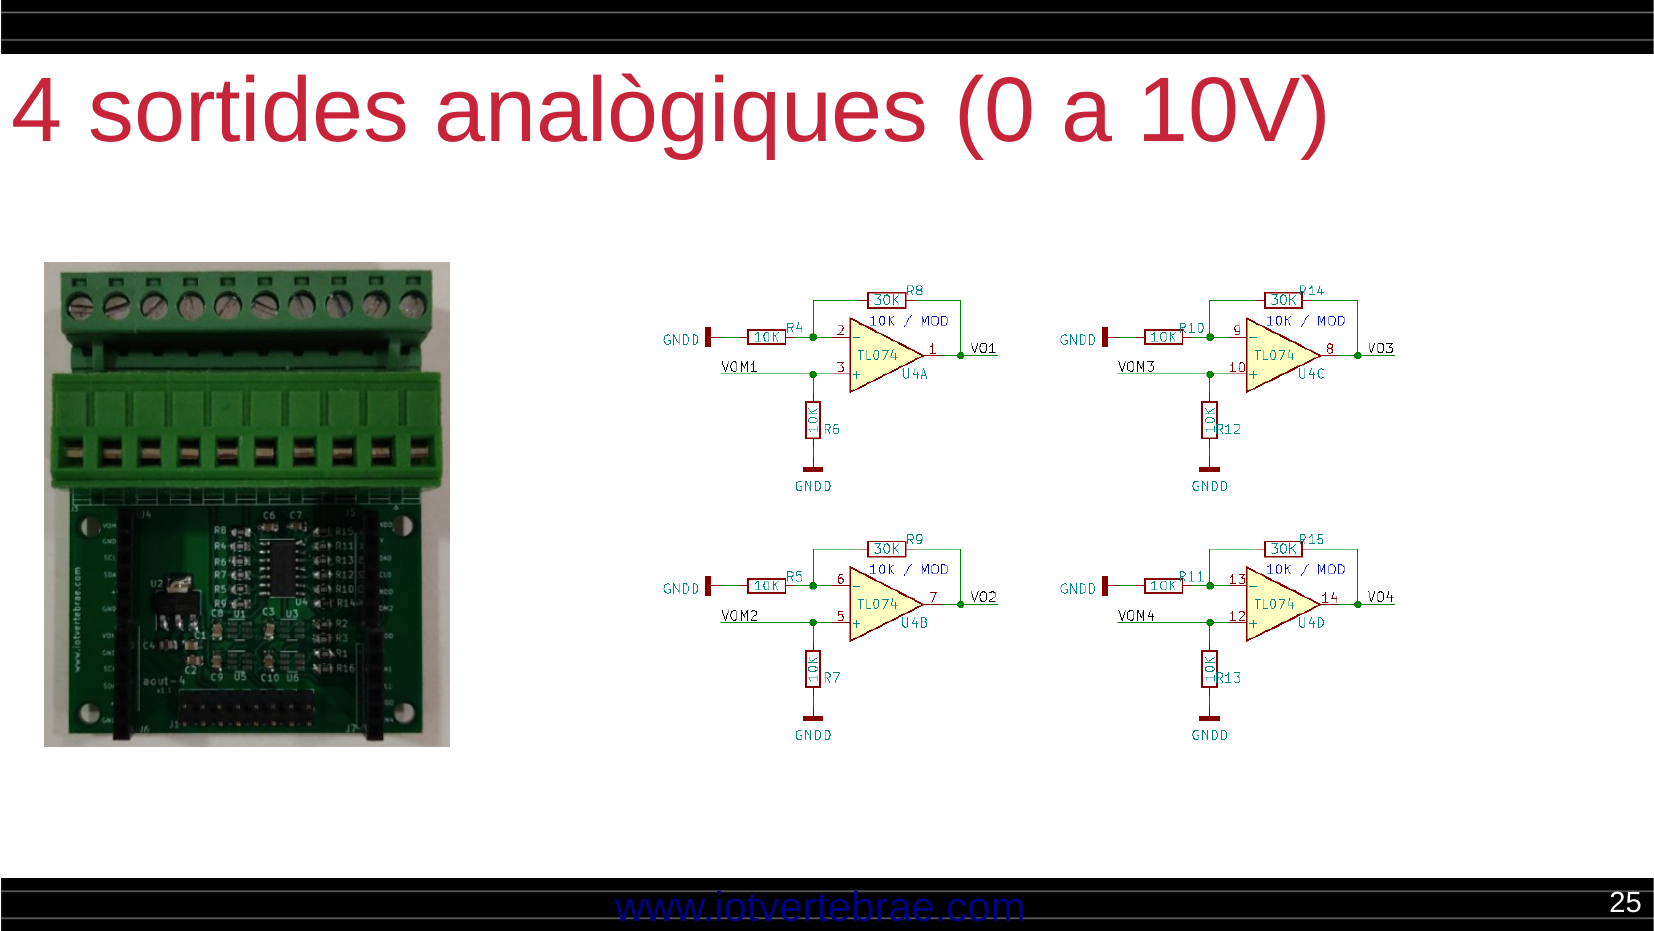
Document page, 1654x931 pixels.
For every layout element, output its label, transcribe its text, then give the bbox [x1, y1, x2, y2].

picture [44, 262, 451, 747]
picture [639, 269, 1426, 751]
picture [1351, 878, 1654, 931]
picture [1, 0, 1654, 54]
picture [1, 878, 600, 931]
text_box www.iotvertebrae.com [600, 876, 1351, 931]
title 4 sortides analògiques (0 a 10V) [11, 32, 1501, 188]
